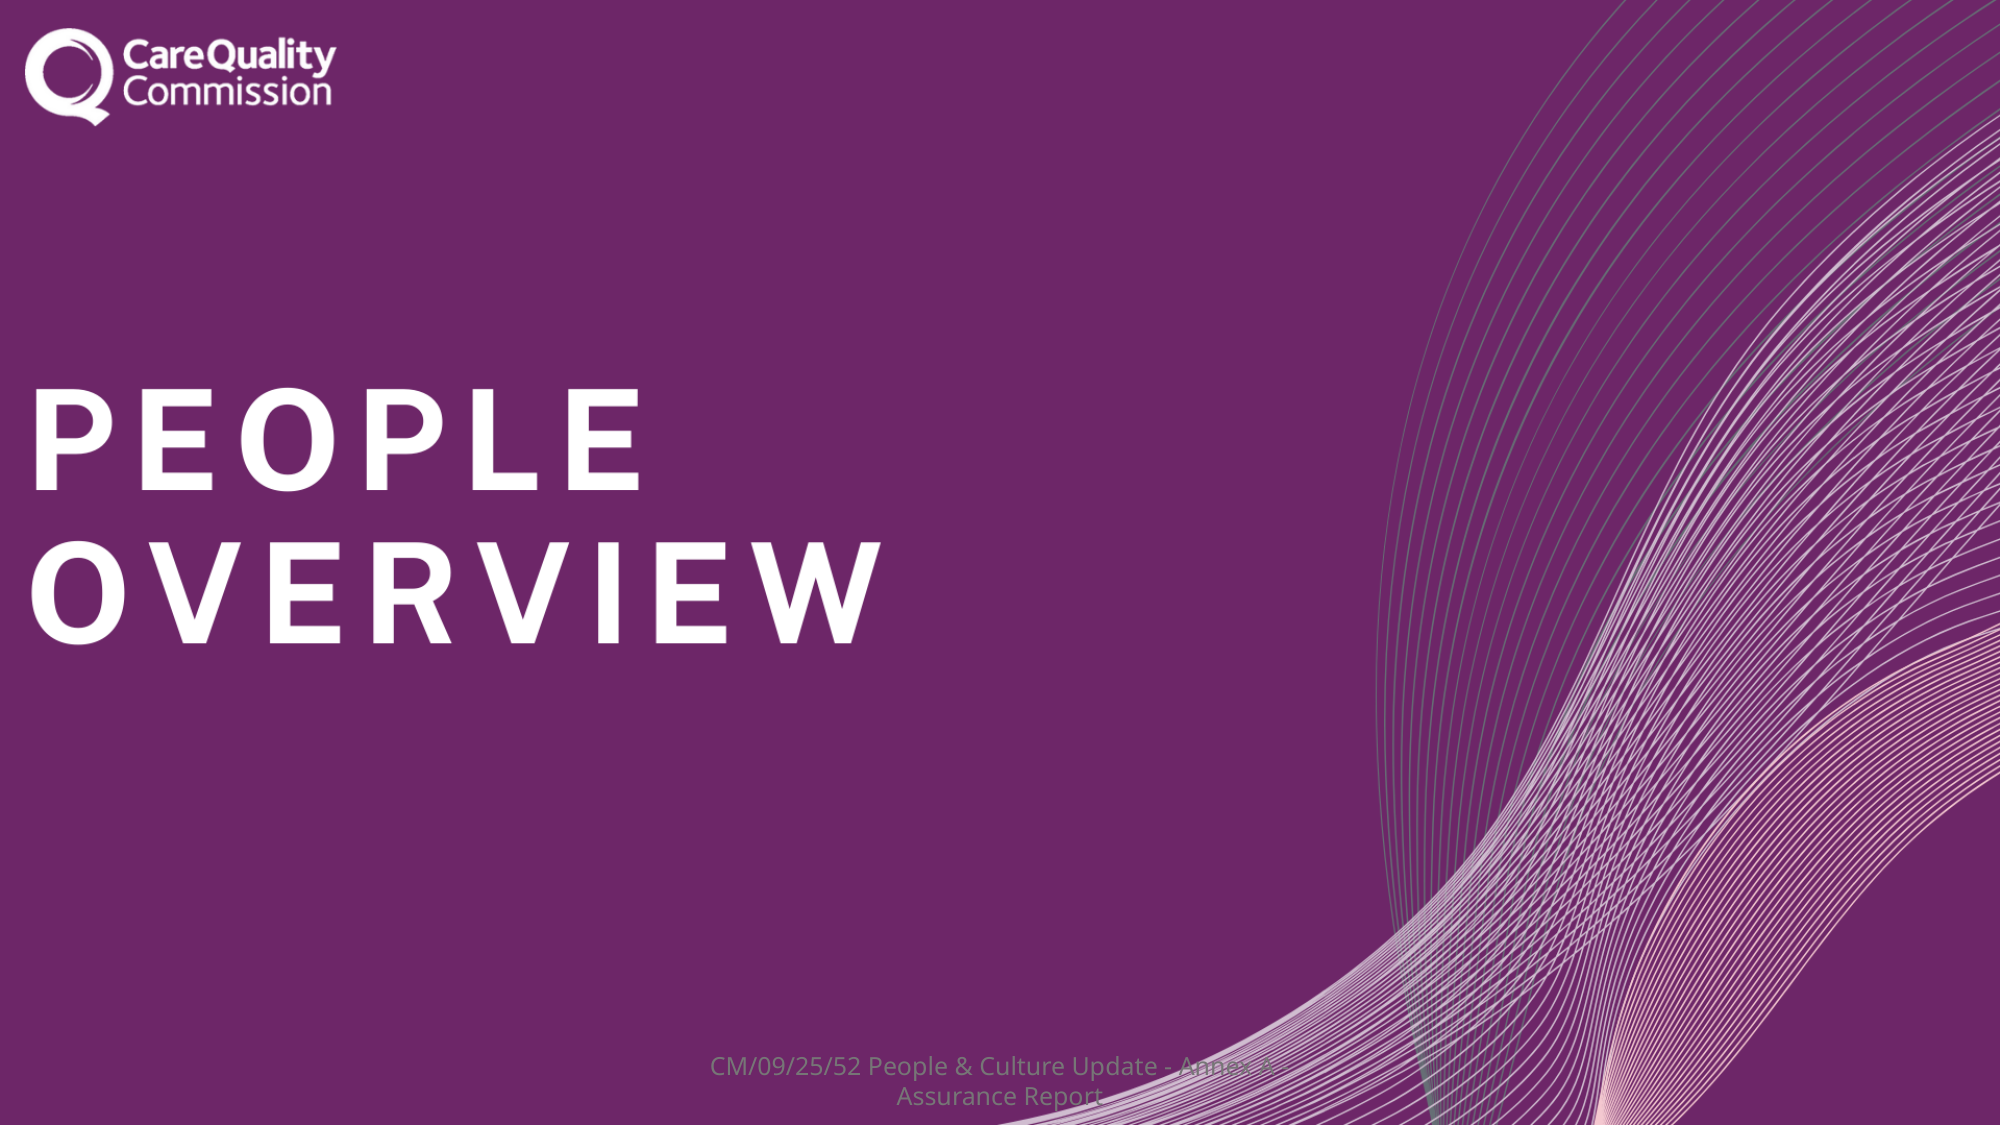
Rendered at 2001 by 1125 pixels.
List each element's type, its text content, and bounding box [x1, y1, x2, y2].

picture [0, 0, 2000, 1125]
text_box CM/09/25/52 People & Culture Update - Annex A - Assurance Report [662, 1042, 1338, 1103]
